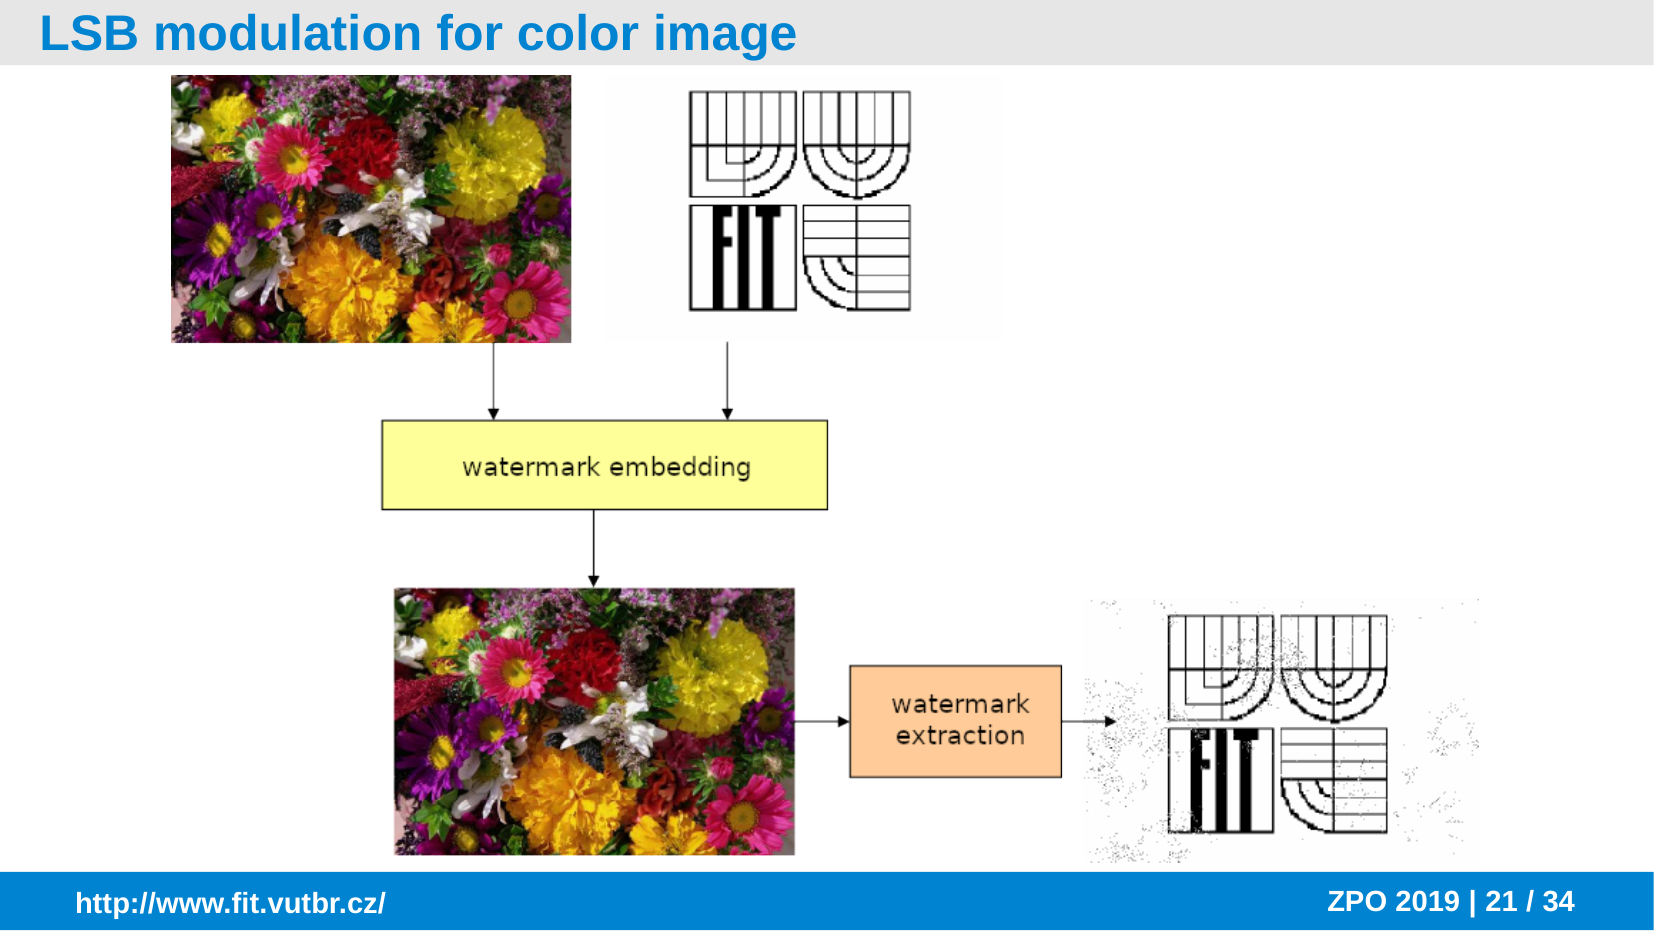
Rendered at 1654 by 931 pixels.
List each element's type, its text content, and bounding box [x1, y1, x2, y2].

picture [171, 75, 1479, 863]
title LSB modulation for color image [39, 4, 1615, 61]
